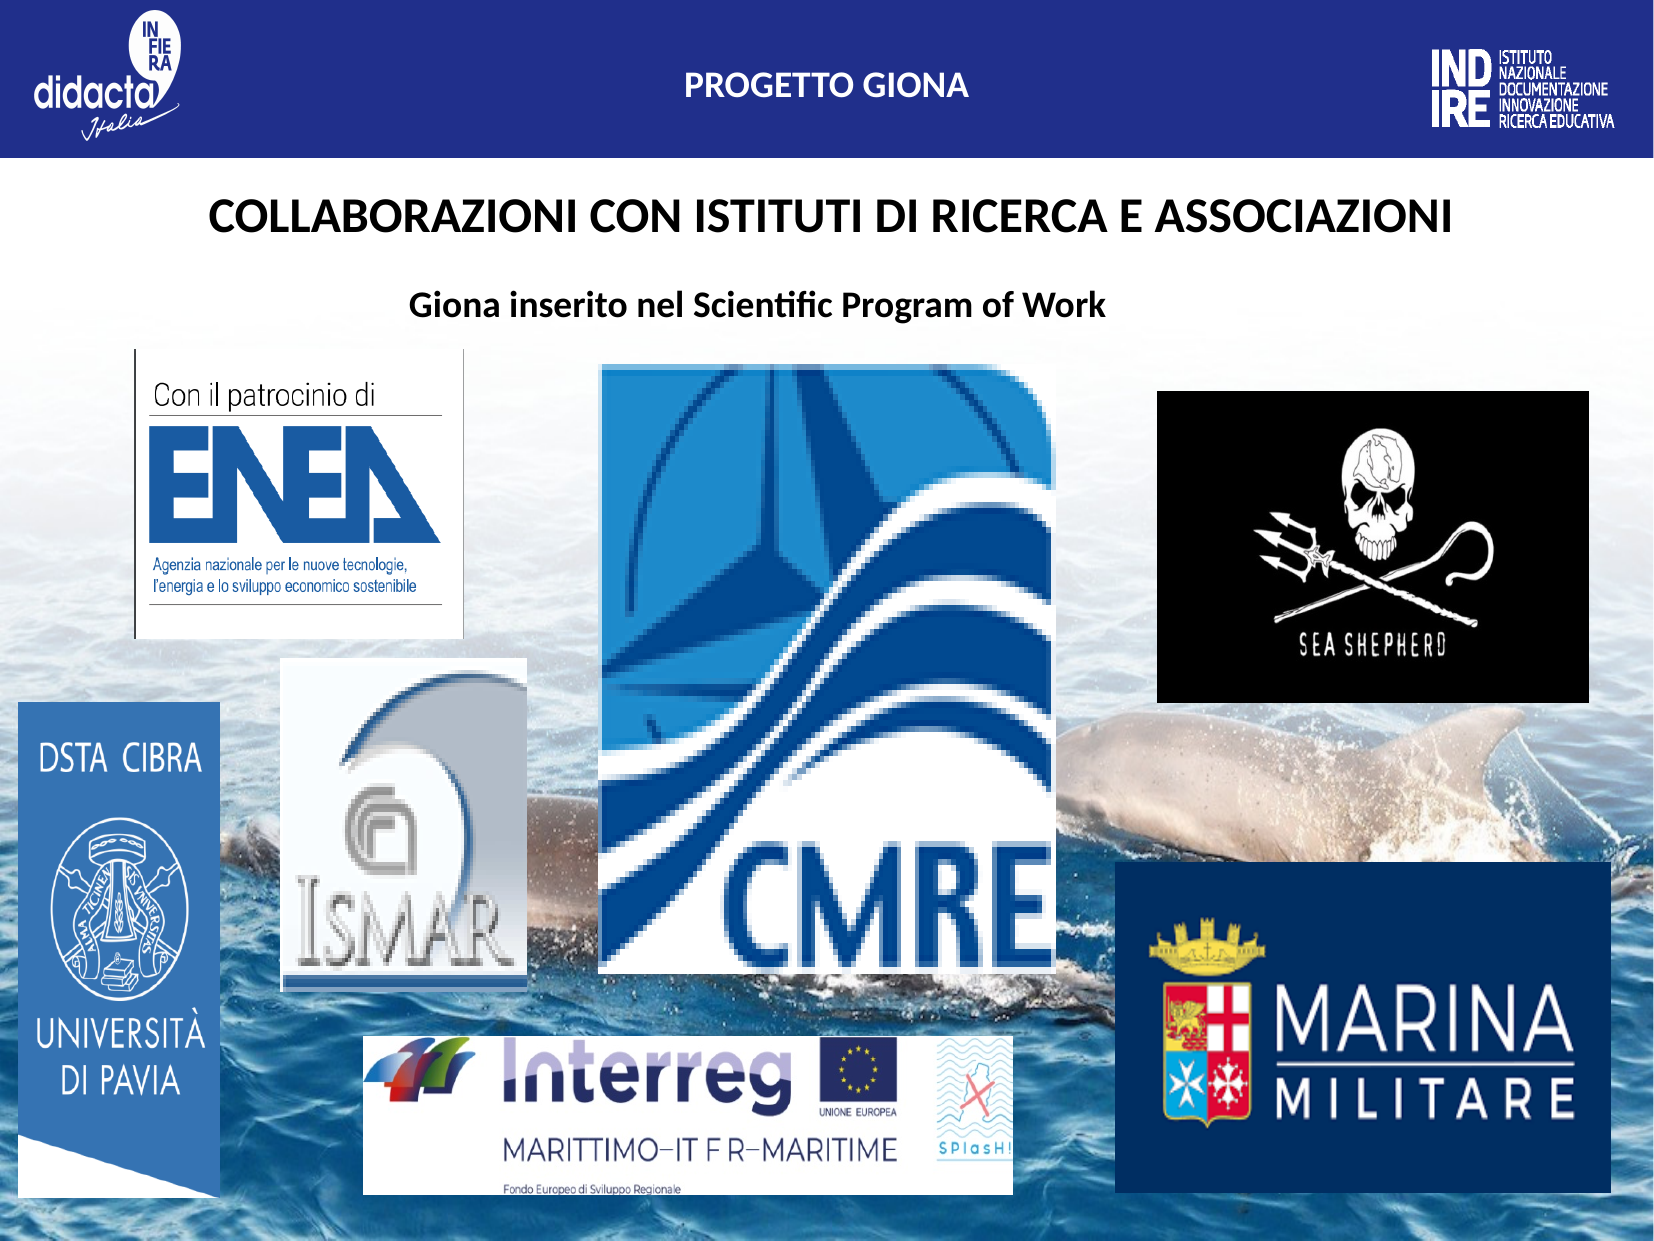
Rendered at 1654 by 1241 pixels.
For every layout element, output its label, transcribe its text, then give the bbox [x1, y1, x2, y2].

text_box Giona inserito nel Scientific Program of Work [393, 264, 1309, 333]
picture [34, 10, 181, 142]
text_box PROGETTO GIONA [0, 0, 1654, 158]
text_box COLLABORAZIONI CON ISTITUTI DI RICERCA E ASSOCIAZIONI [116, 167, 1547, 251]
picture [1423, 35, 1623, 142]
picture [0, 158, 1654, 1241]
